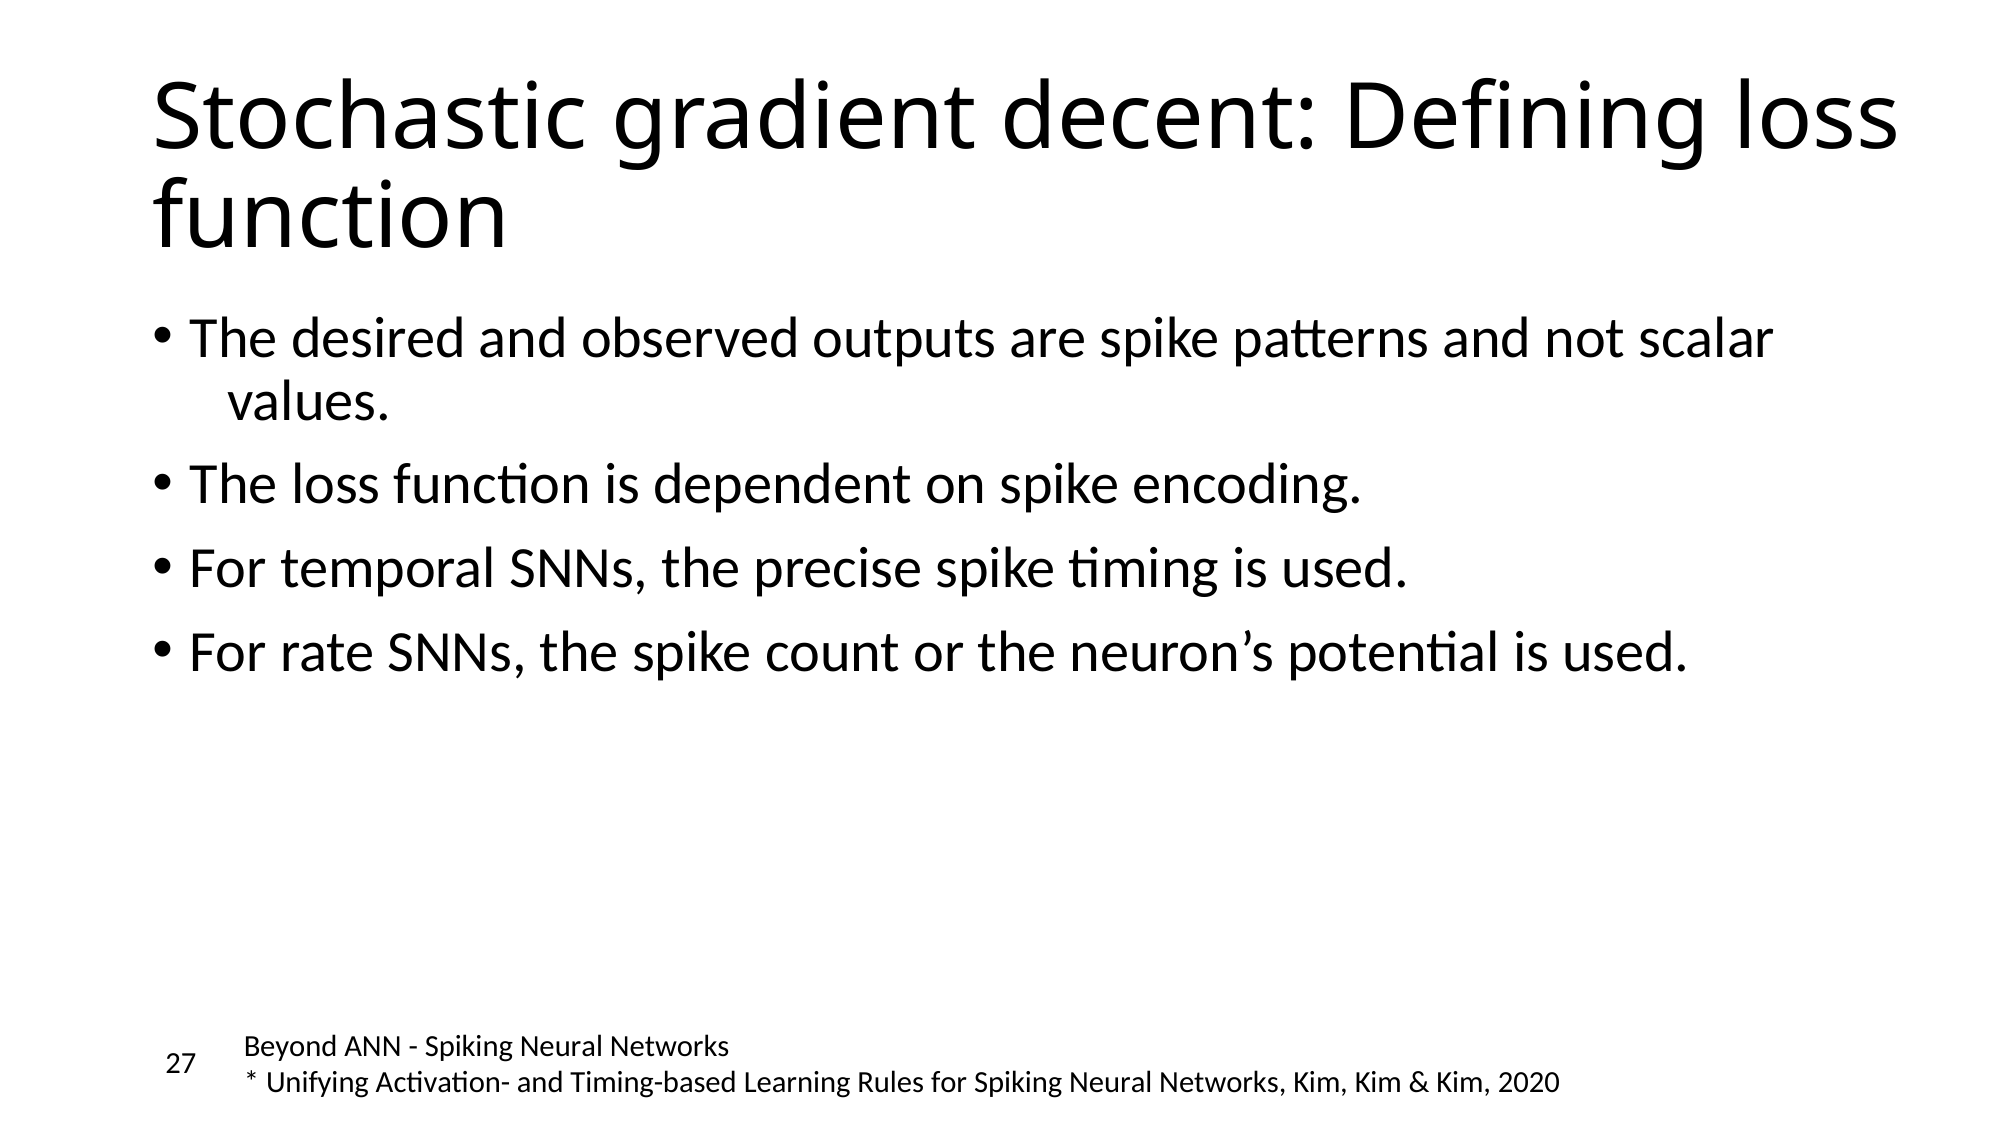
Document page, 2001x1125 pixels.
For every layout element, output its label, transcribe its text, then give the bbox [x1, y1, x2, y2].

list The desired and observed outputs are spike patterns and not scalar values. The loss function is dependent on spike encoding. For temporal SNNs, the precise spike timing is used. For rate SNNs, the spike count or the neuron’s potential is used. [137, 299, 1863, 1014]
text_box Beyond ANN - Spiking Neural Networks * Unifying Activation- and Timing-based Learning Rules for Spiking Neural Networks, Kim, Kim & Kim, 2020 [244, 999, 1785, 1125]
text_box [0, 999, 244, 1125]
title Stochastic gradient decent: Defining loss function [137, 59, 1924, 278]
